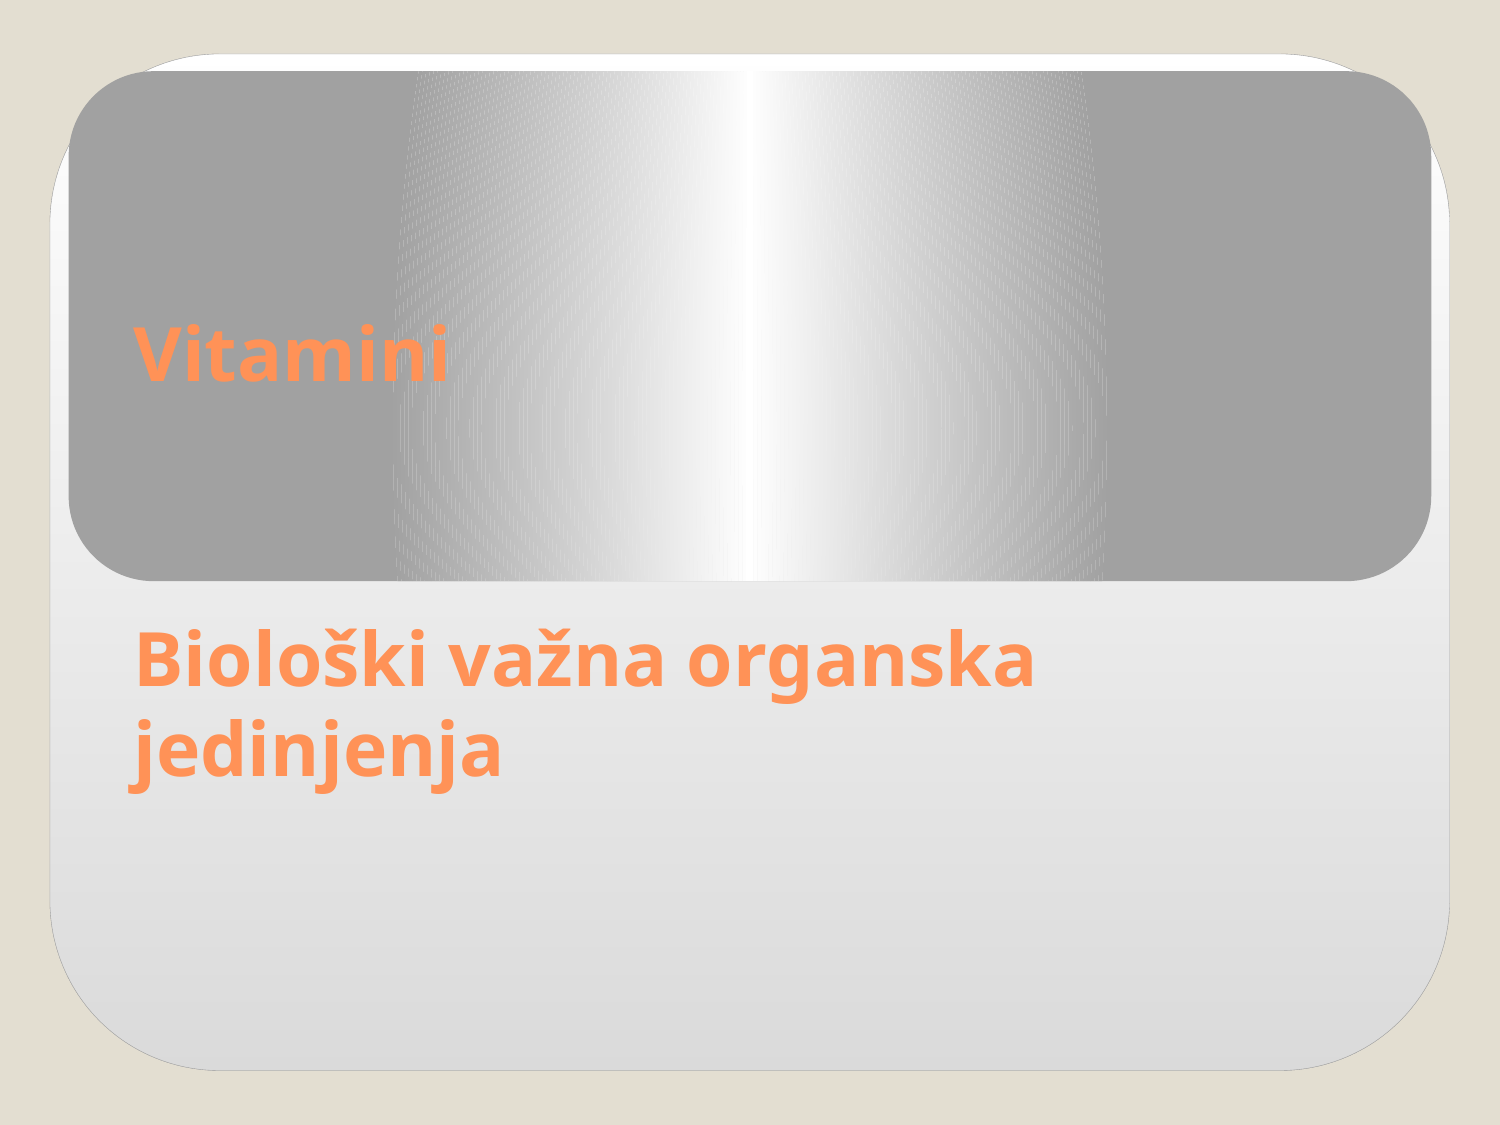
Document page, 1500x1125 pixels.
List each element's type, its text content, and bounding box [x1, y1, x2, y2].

title Vitamini [118, 298, 1394, 599]
subtitle Biološki važna organska jedinjenja [118, 604, 1394, 755]
